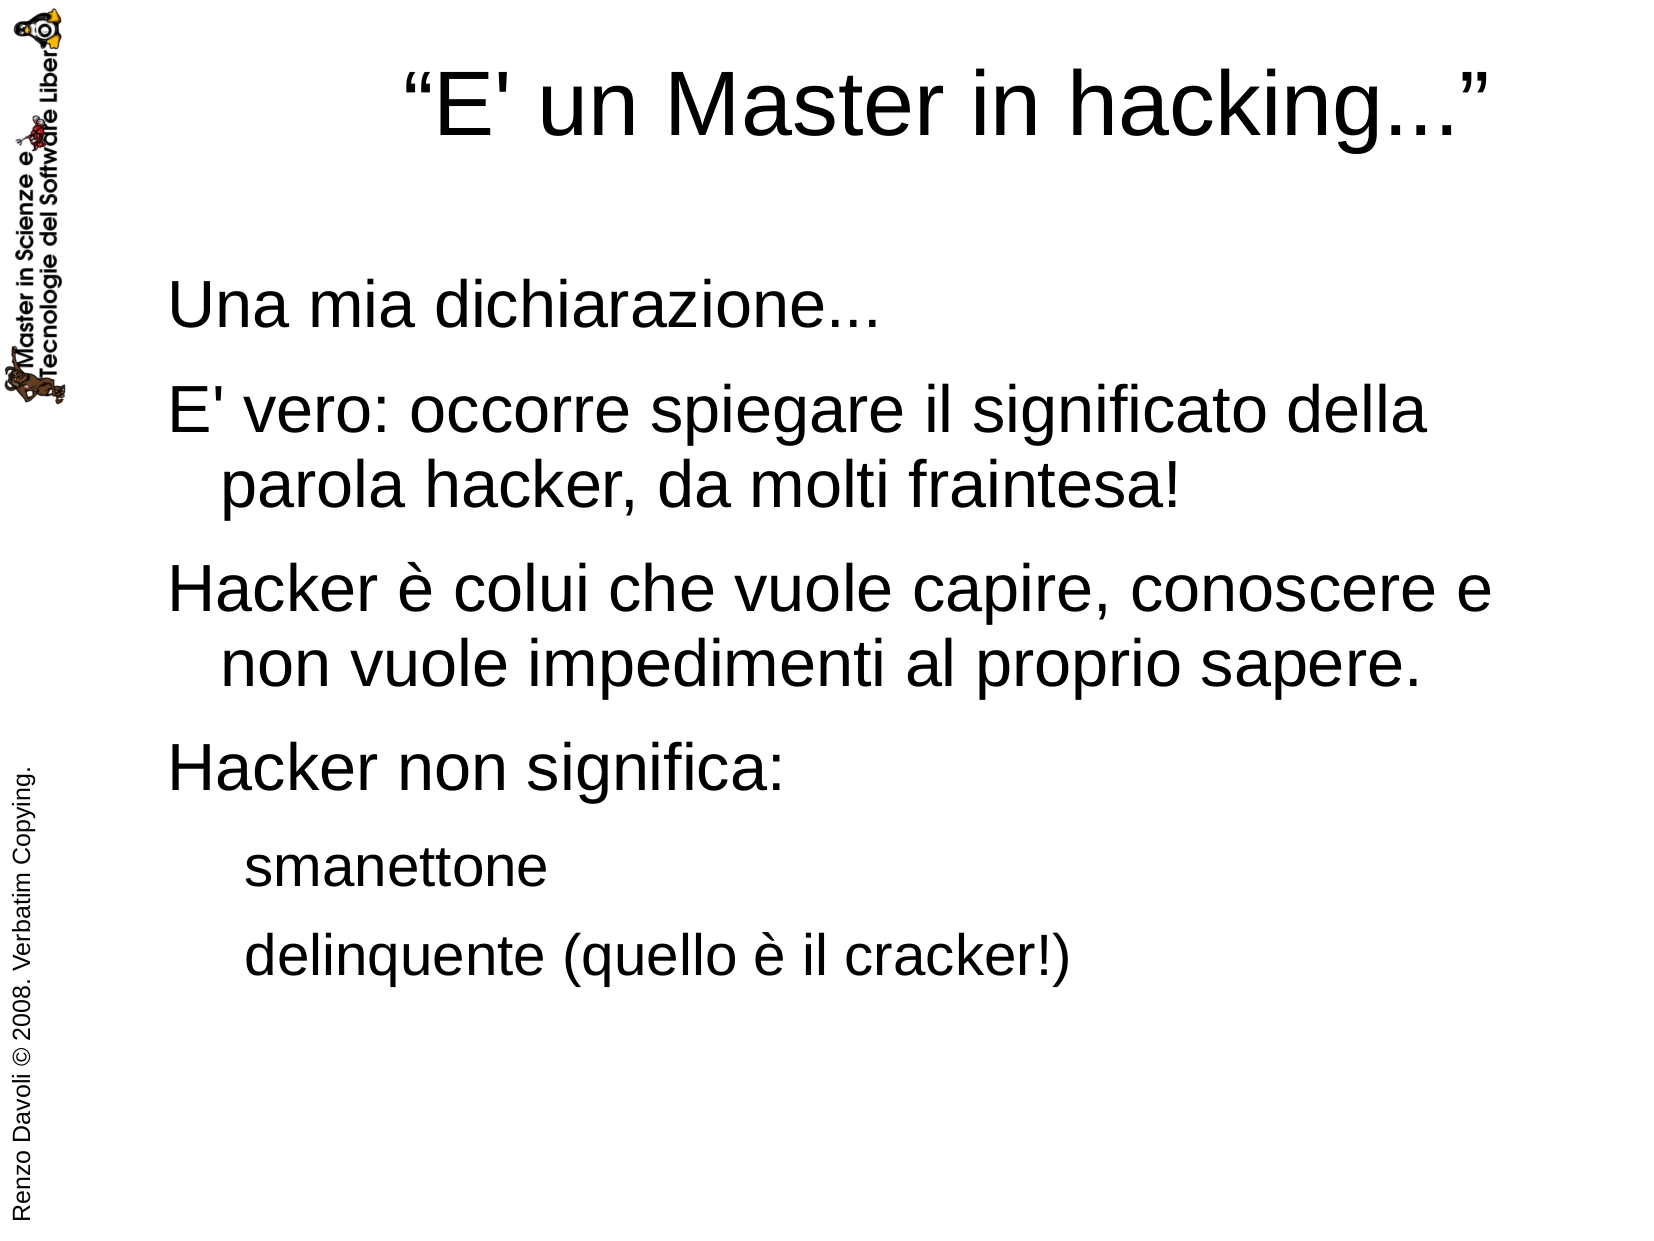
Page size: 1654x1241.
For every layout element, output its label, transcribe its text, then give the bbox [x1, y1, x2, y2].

title “E' un Master in hacking...” [241, 0, 1654, 208]
list Una mia dichiarazione... E' vero: occorre spiegare il significato della parola hacker, da molti fraintesa! Hacker è colui che vuole capire, conoscere e non vuole impedimenti al proprio sapere. Hacker non significa: smanettone delinquente (quello è il cracker!) [150, 267, 1563, 1049]
picture [1, 2, 69, 413]
